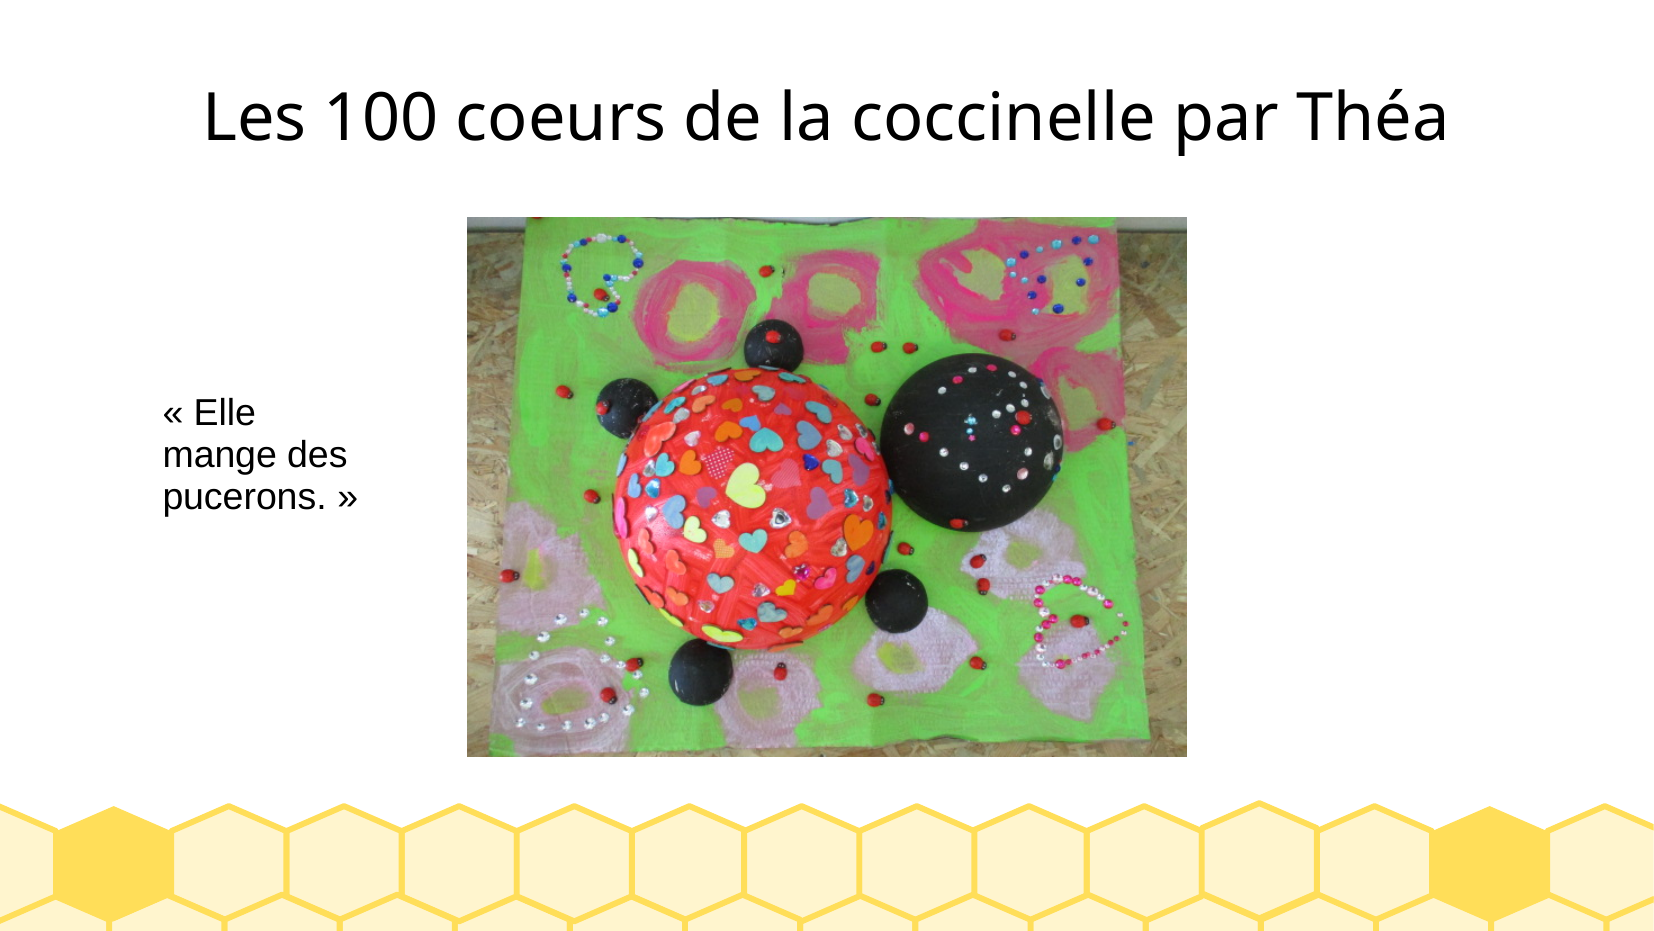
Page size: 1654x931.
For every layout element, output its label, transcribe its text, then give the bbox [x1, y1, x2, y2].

picture [467, 217, 1187, 758]
text_box « Elle mange des pucerons. » [147, 383, 384, 532]
title Les 100 coeurs de la coccinelle par Théa [82, 37, 1571, 193]
